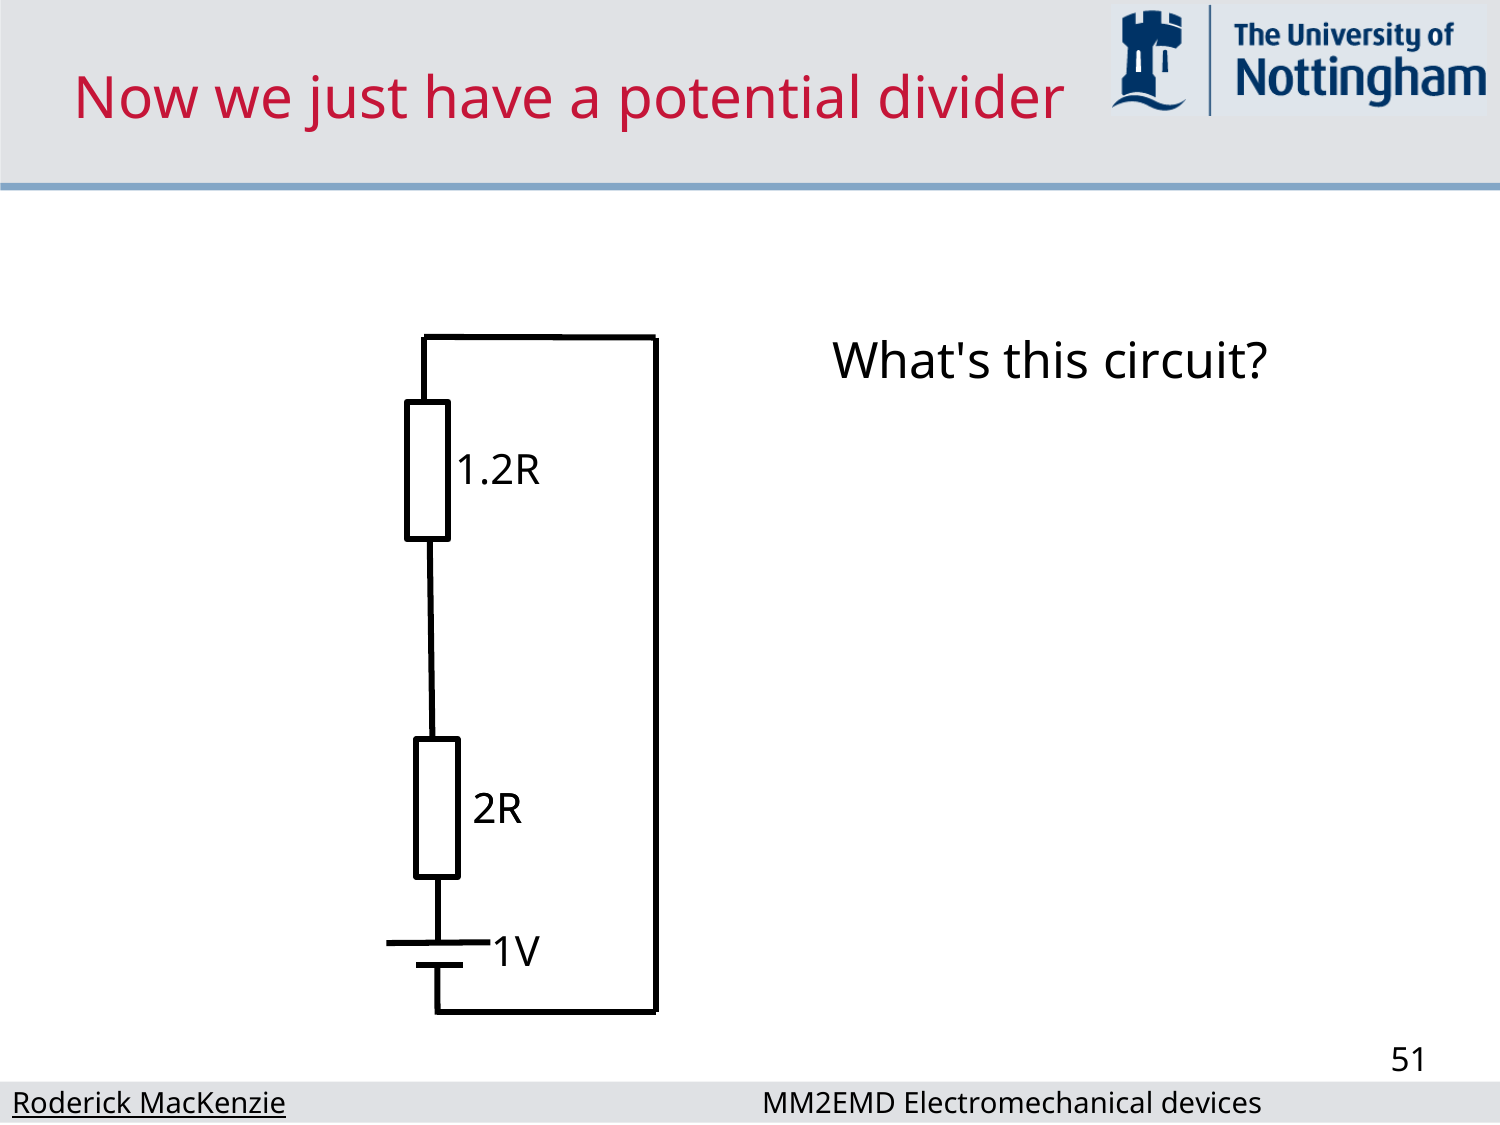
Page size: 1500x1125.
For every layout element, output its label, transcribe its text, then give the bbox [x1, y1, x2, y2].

title Now we just have a potential divider [59, 20, 1137, 172]
text_box <number> [1375, 1030, 1500, 1101]
text_box What's this circuit? [817, 321, 1479, 599]
picture [1111, 4, 1487, 116]
text_box 1V [476, 917, 577, 1062]
text_box 1.2R [440, 435, 568, 571]
text_box 2R [457, 774, 558, 910]
